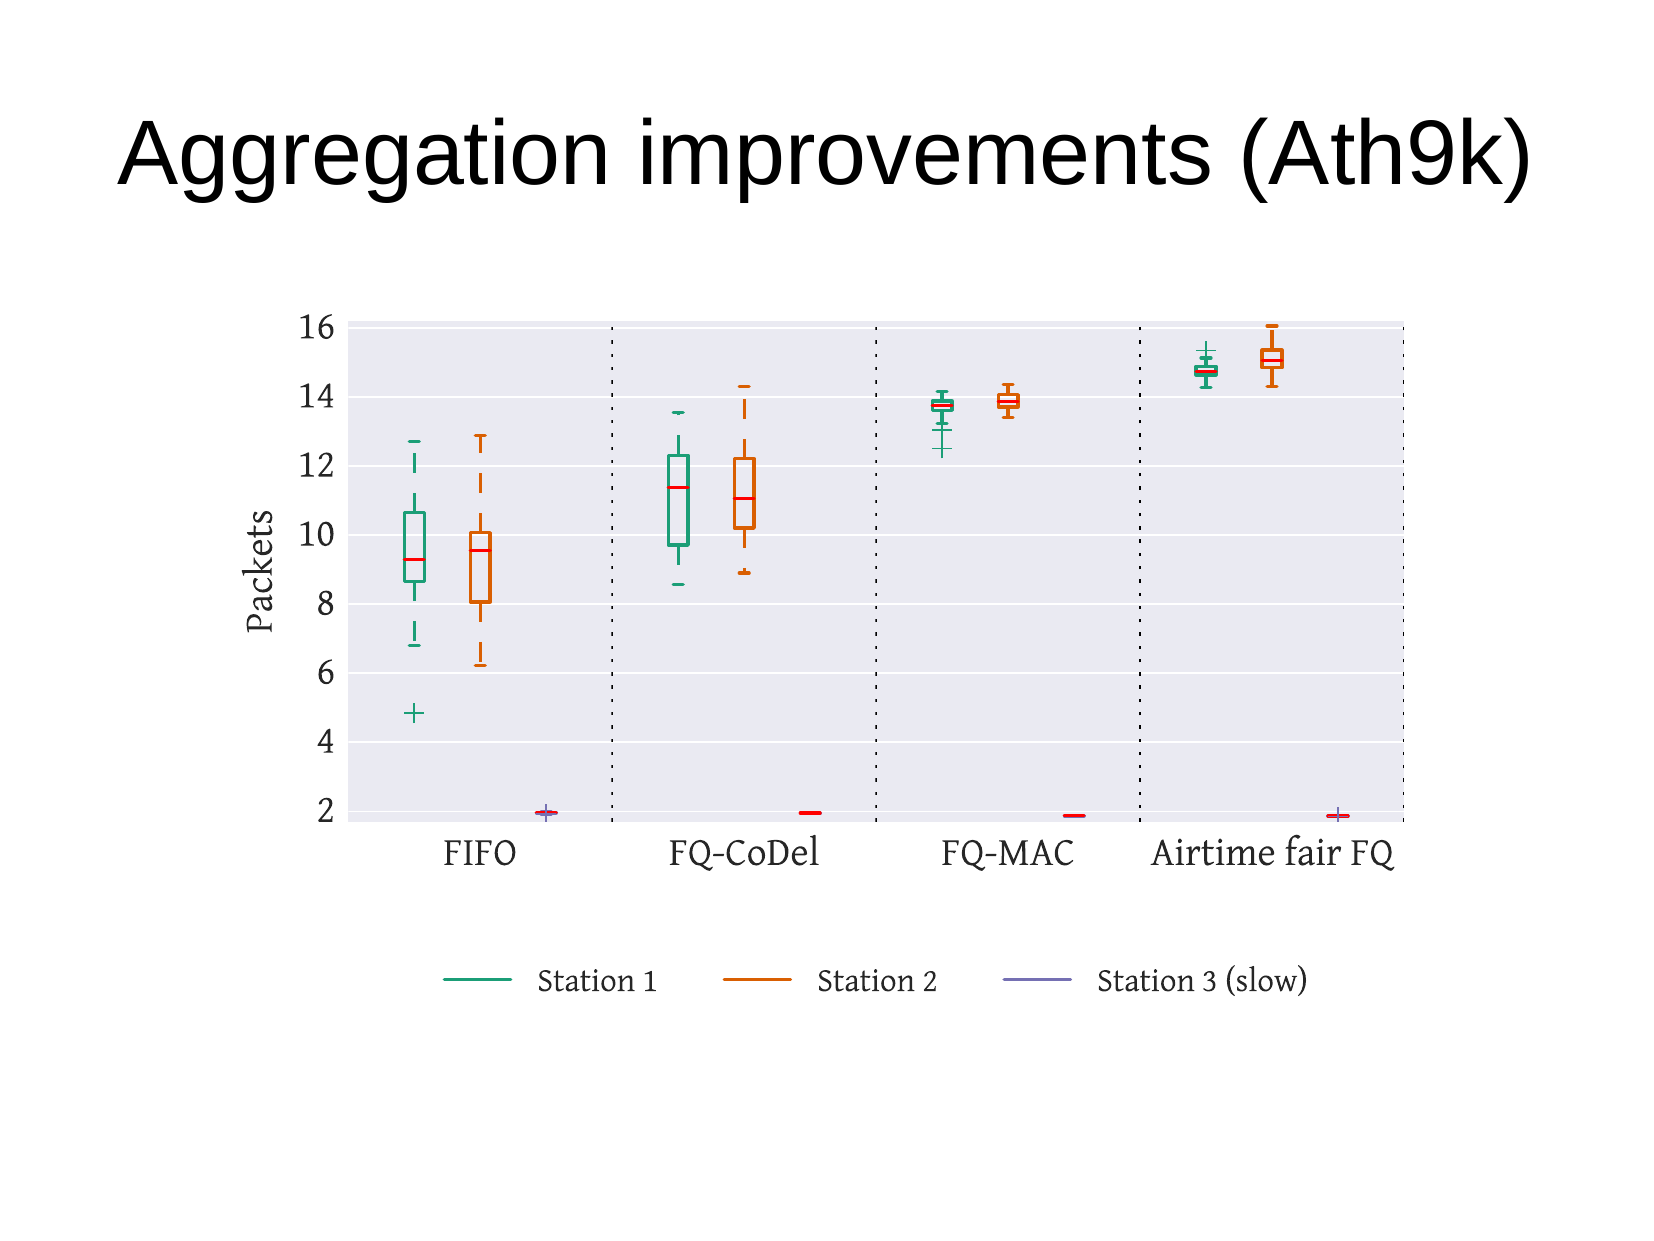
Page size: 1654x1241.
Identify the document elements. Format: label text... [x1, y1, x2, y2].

title Aggregation improvements (Ath9k) [82, 49, 1571, 257]
picture [228, 290, 1426, 1010]
